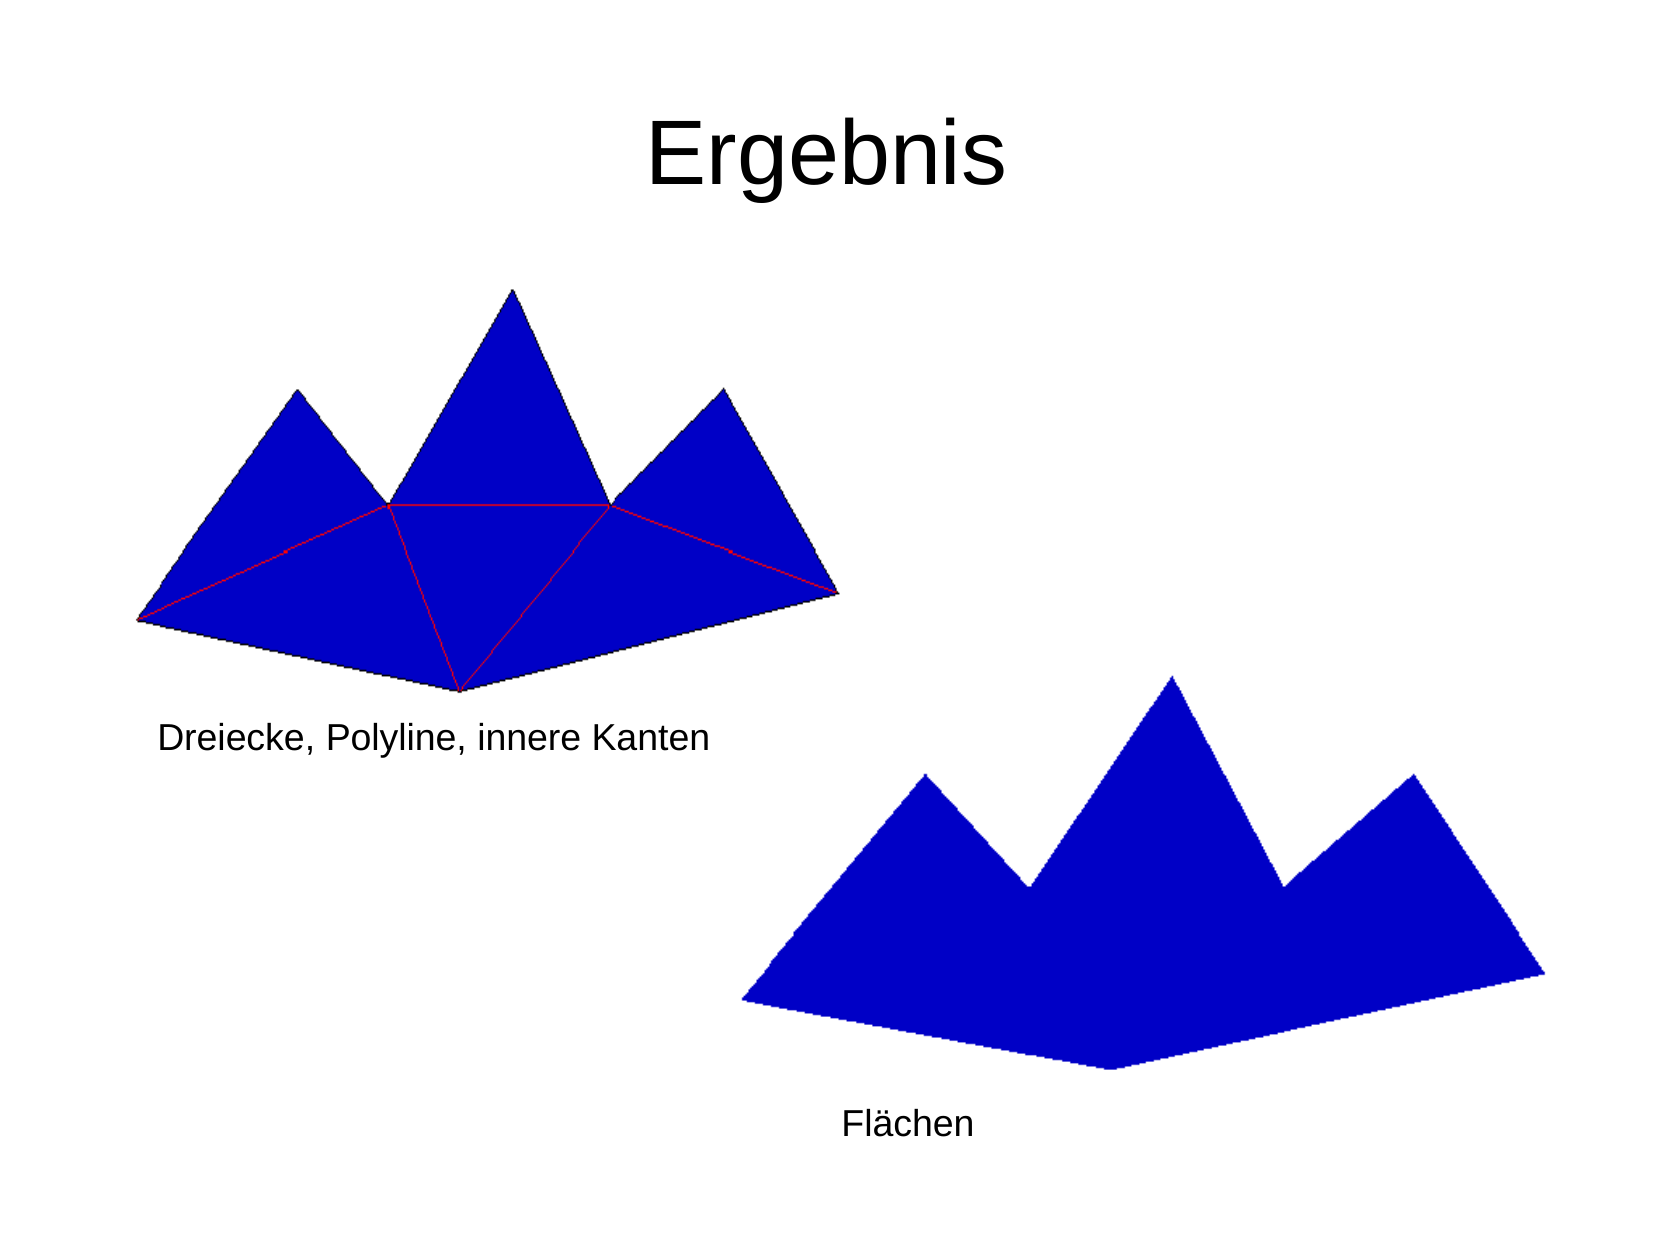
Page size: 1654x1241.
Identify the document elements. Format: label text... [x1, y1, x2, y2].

title Ergebnis [82, 56, 1571, 250]
picture [90, 257, 1595, 1160]
text_box Flächen [826, 1094, 990, 1152]
text_box Dreiecke, Polyline, innere Kanten [142, 708, 725, 766]
